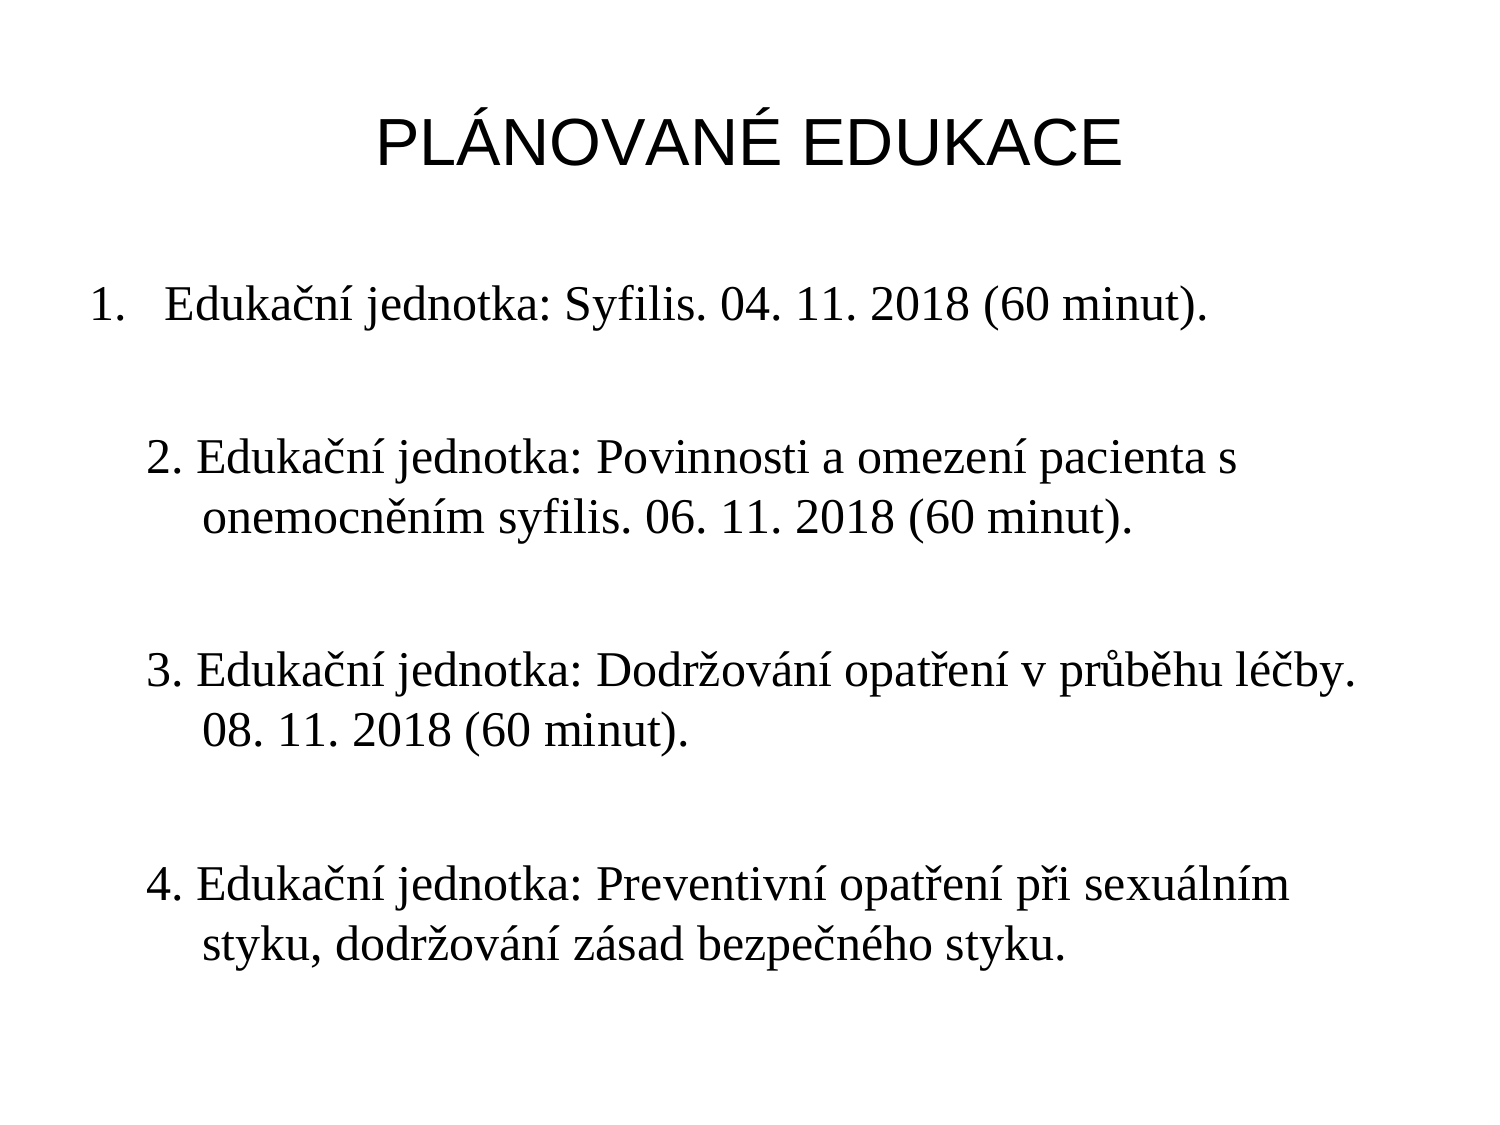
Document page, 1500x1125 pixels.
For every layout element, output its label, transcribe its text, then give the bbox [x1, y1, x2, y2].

list Edukační jednotka: Syfilis. 04. 11. 2018 (60 minut). 2. Edukační jednotka: Povinnosti a omezení pacienta s onemocněním syfilis. 06. 11. 2018 (60 minut). 3. Edukační jednotka: Dodržování opatření v průběhu léčby. 08. 11. 2018 (60 minut). 4. Edukační jednotka: Preventivní opatření při sexuálním styku, dodržování zásad bezpečného styku. [75, 262, 1425, 1005]
title PLÁNOVANÉ EDUKACE [75, 45, 1425, 233]
